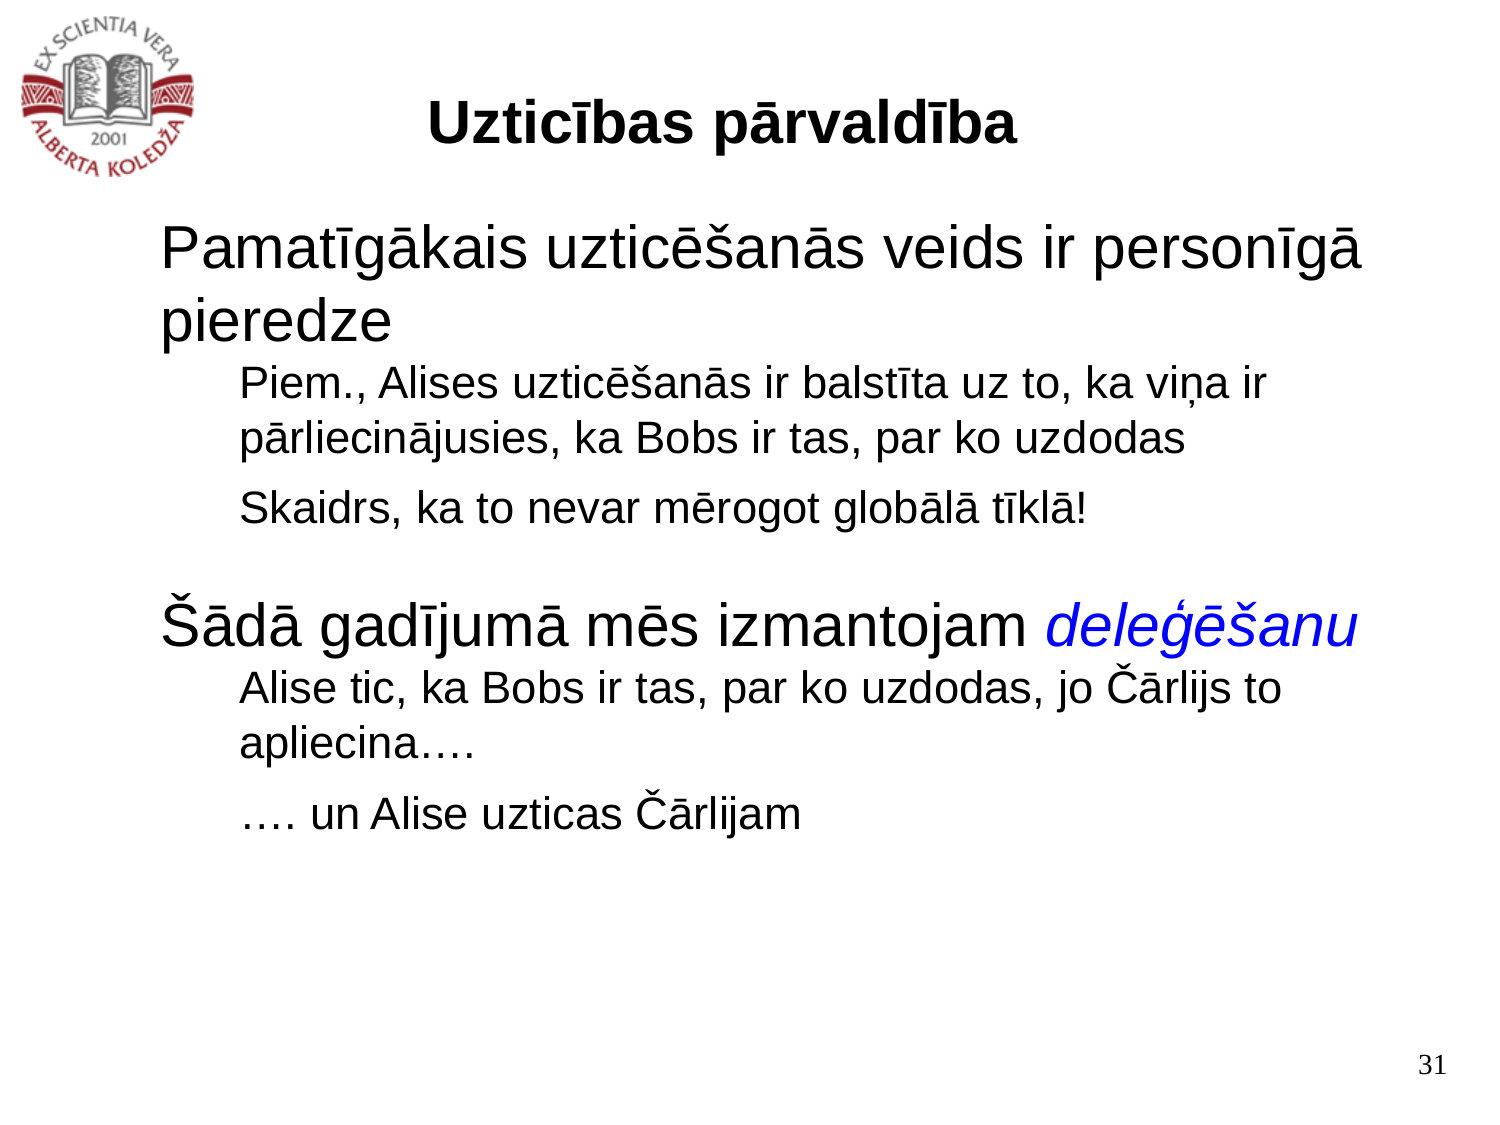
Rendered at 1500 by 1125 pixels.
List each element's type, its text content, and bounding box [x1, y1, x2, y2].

title Uzticības pārvaldība [50, 62, 1374, 175]
list Pamatīgākais uzticēšanās veids ir personīgā pieredze Piem., Alises uzticēšanās ir balstīta uz to, ka viņa ir pārliecinājusies, ka Bobs ir tas, par ko uzdodas Skaidrs, ka to nevar mērogot globālā tīklā! Šādā gadījumā mēs izmantojam deleģēšanu Alise tic, ka Bobs ir tas, par ko uzdodas, jo Čārlijs to apliecina…. …. un Alise uzticas Čārlijam [74, 200, 1463, 1101]
picture [21, 16, 194, 177]
